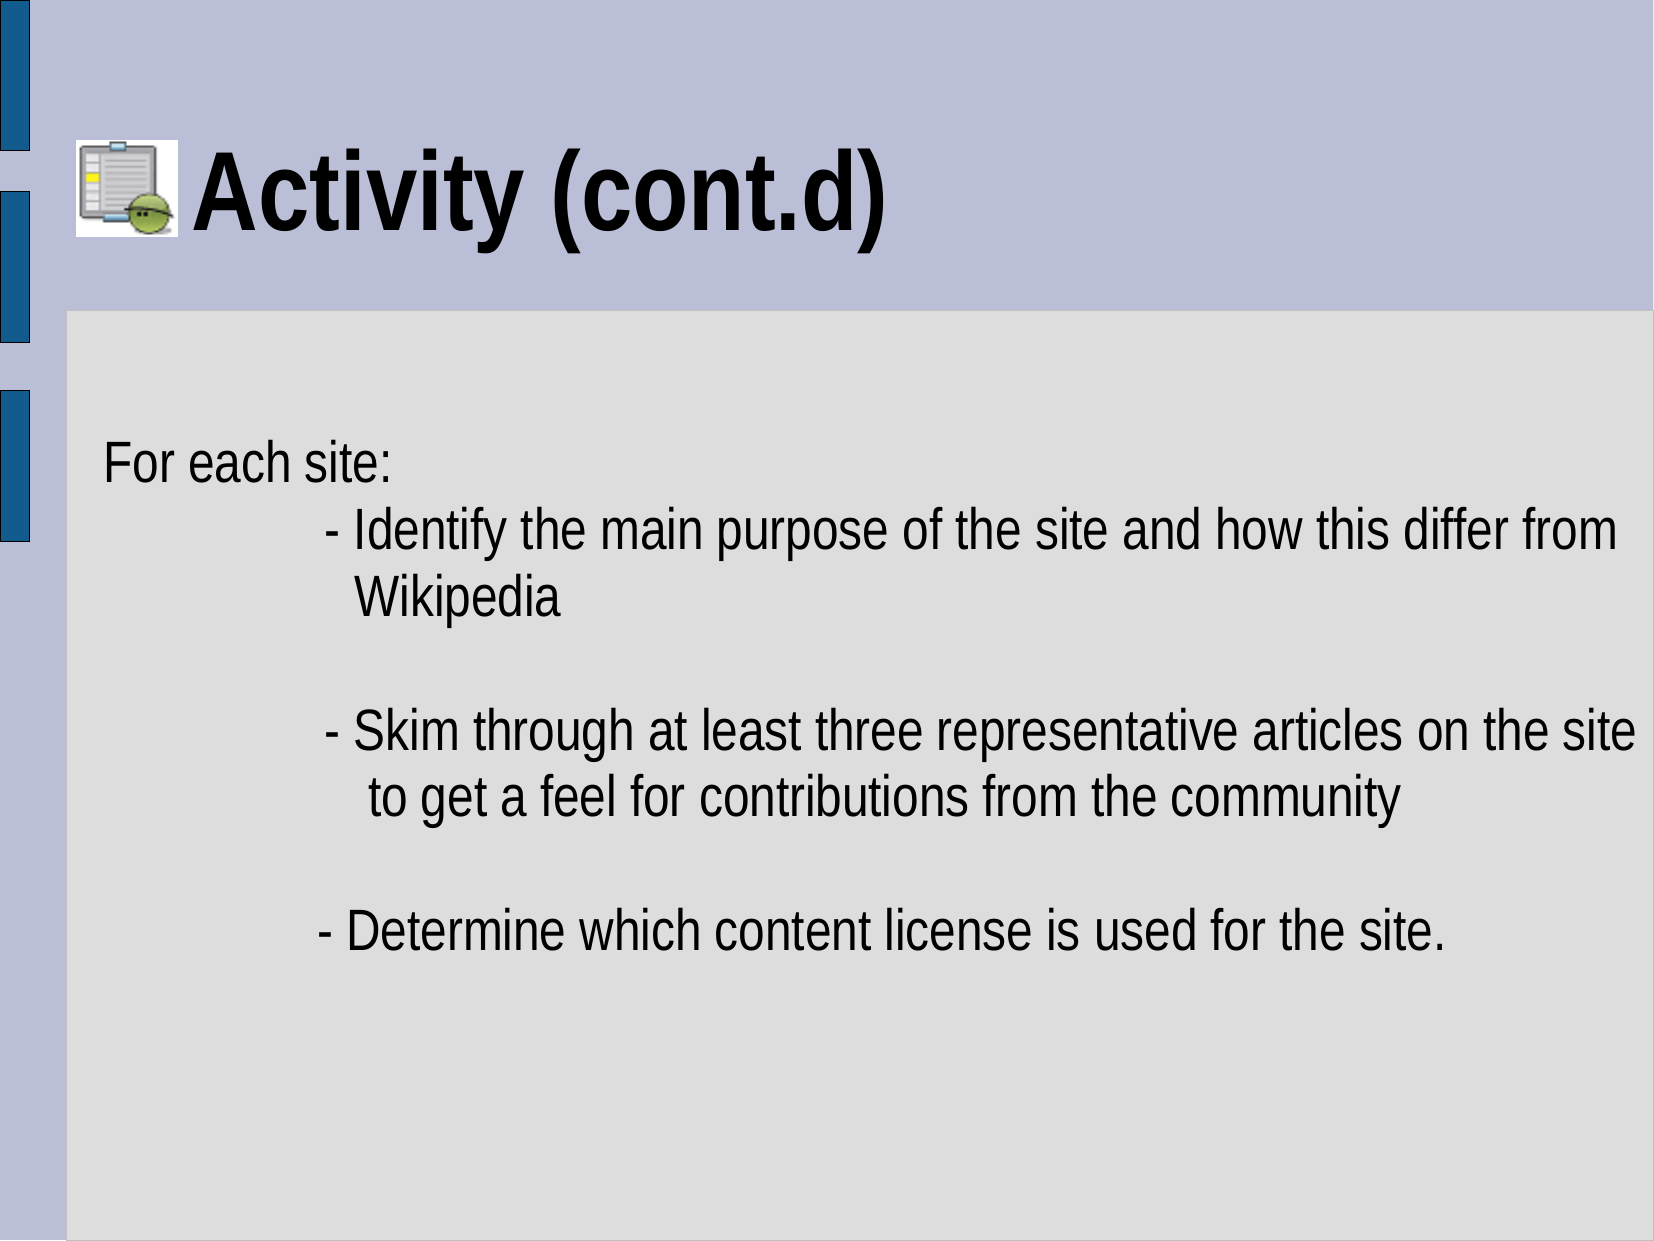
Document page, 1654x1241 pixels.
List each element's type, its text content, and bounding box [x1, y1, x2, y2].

picture [76, 140, 177, 237]
text_box Activity (cont.d) [177, 118, 975, 262]
text_box For each site: - Identify the main purpose of the site and how this differ from Wikipedia - Skim through at least three representative articles on the site to get a feel for contributions from the community - Determine which content license is used for the site. [88, 354, 1654, 1241]
